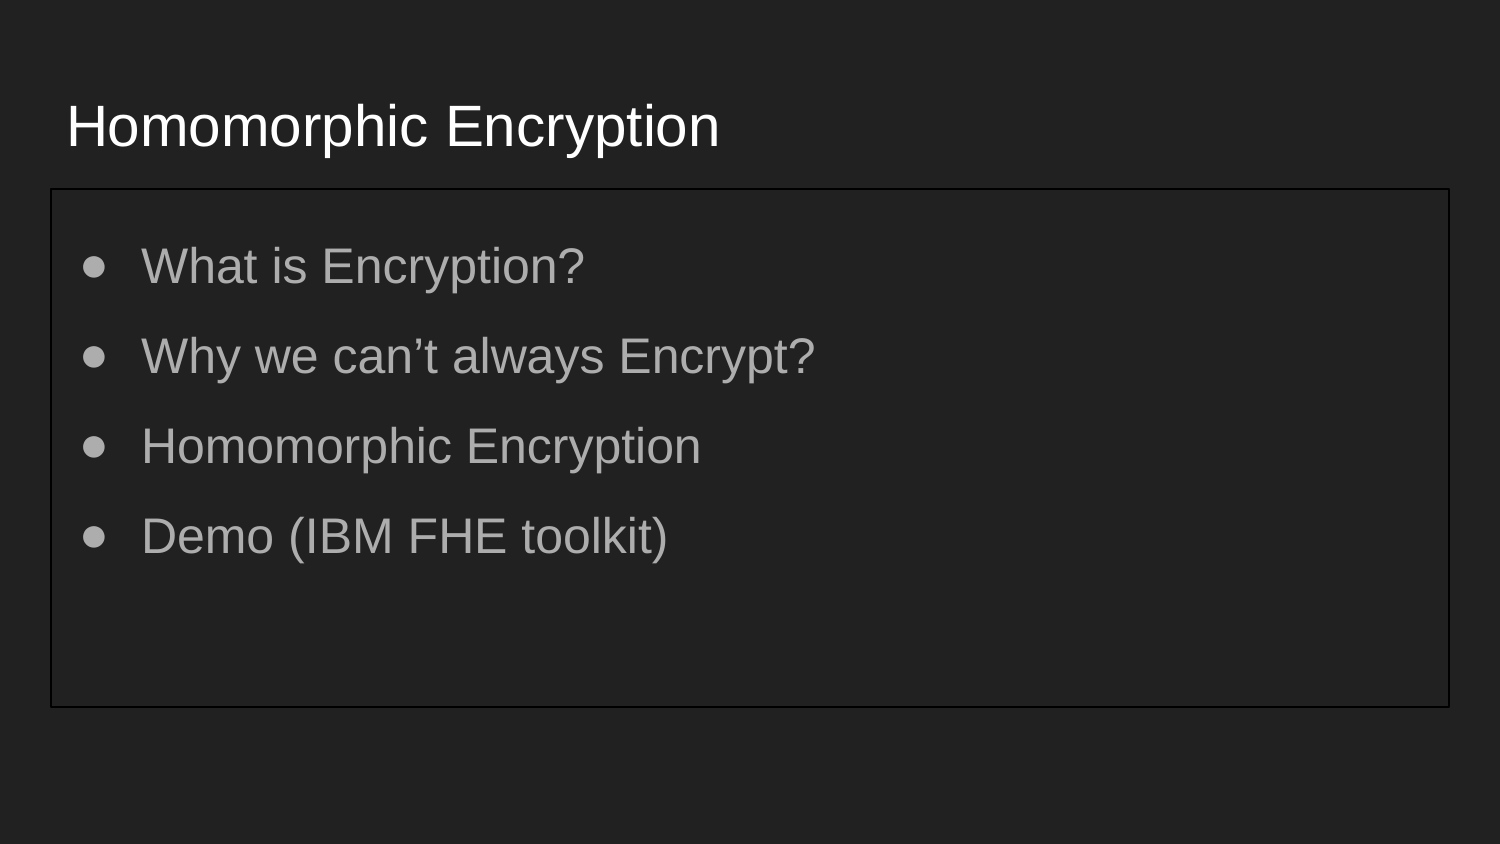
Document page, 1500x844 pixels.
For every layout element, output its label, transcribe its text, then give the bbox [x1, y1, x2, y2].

title Homomorphic Encryption [51, 72, 1449, 167]
list What is Encryption? Why we can’t always Encrypt? Homomorphic Encryption Demo (IBM FHE toolkit) [51, 189, 1449, 708]
